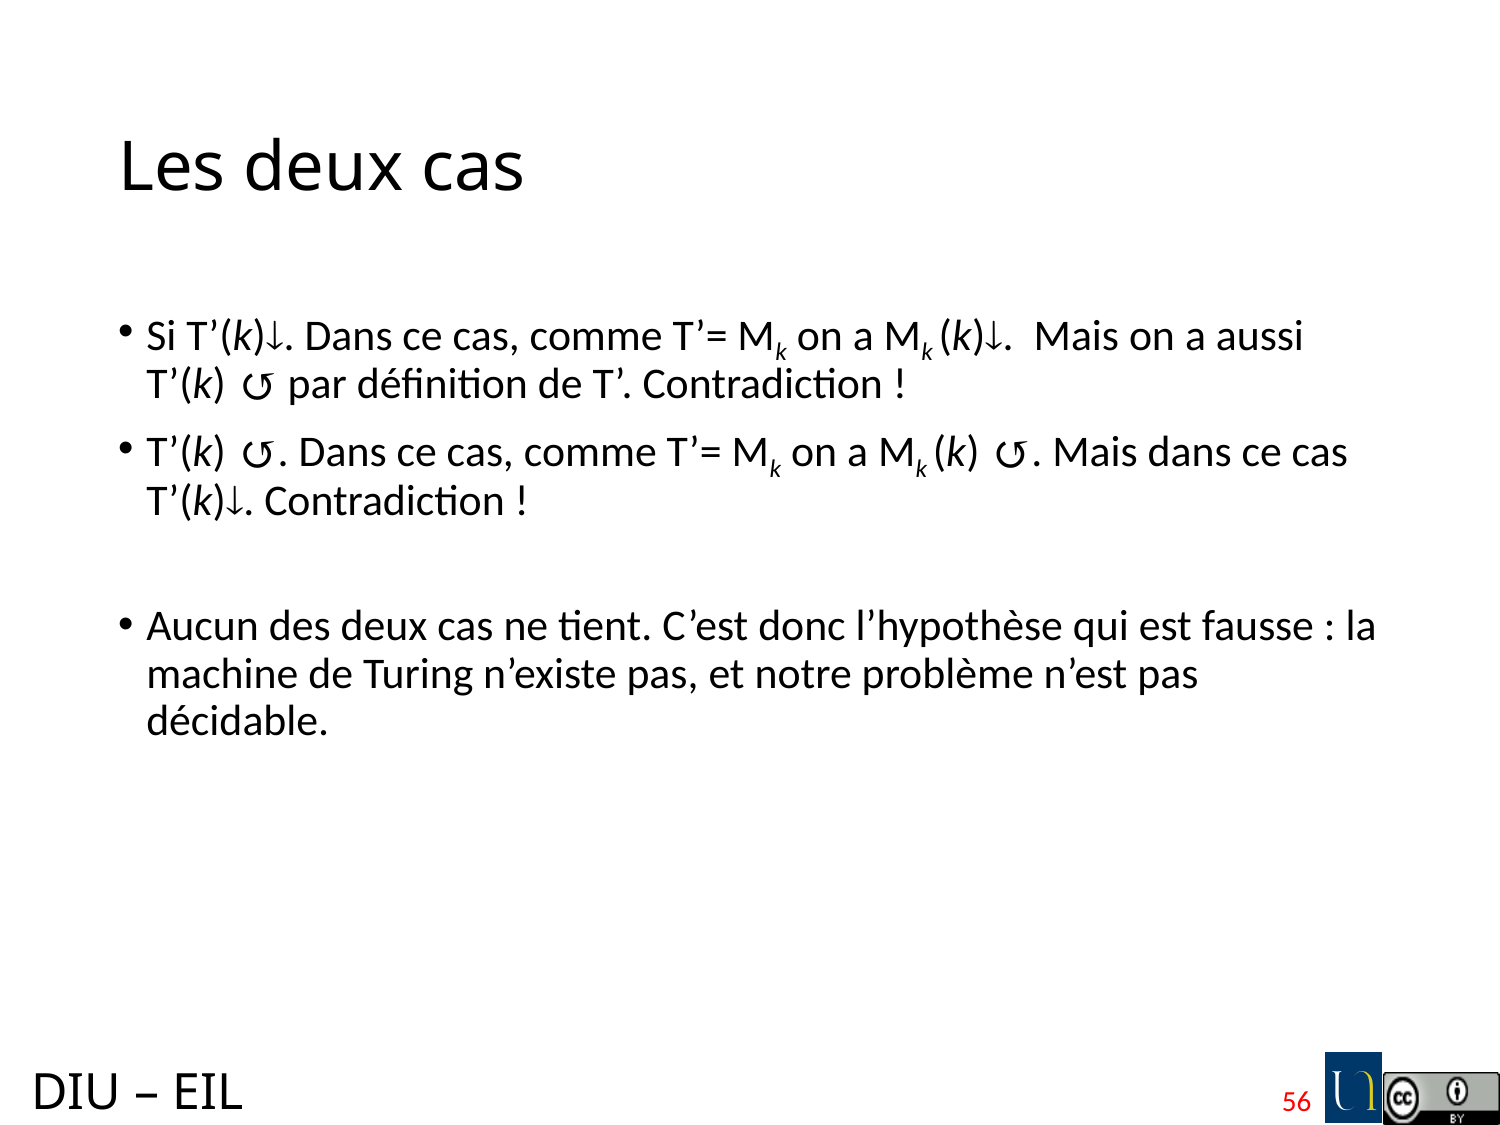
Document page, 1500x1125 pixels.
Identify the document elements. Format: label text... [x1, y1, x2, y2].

picture [1325, 1052, 1382, 1123]
list Si T’(k). Dans ce cas, comme T’= Mk on a Mk (k). Mais on a aussi T’(k) ↺ par définition de T’. Contradiction ! T’(k) ↺. Dans ce cas, comme T’= Mk on a Mk (k) ↺. Mais dans ce cas T’(k). Contradiction ! Aucun des deux cas ne tient. C’est donc l’hypothèse qui est fausse : la machine de Turing n’existe pas, et notre problème n’est pas décidable. [103, 299, 1397, 1014]
slide_number <numéro> [1240, 1070, 1327, 1125]
picture [1383, 1072, 1500, 1125]
title Les deux cas [103, 59, 1397, 278]
